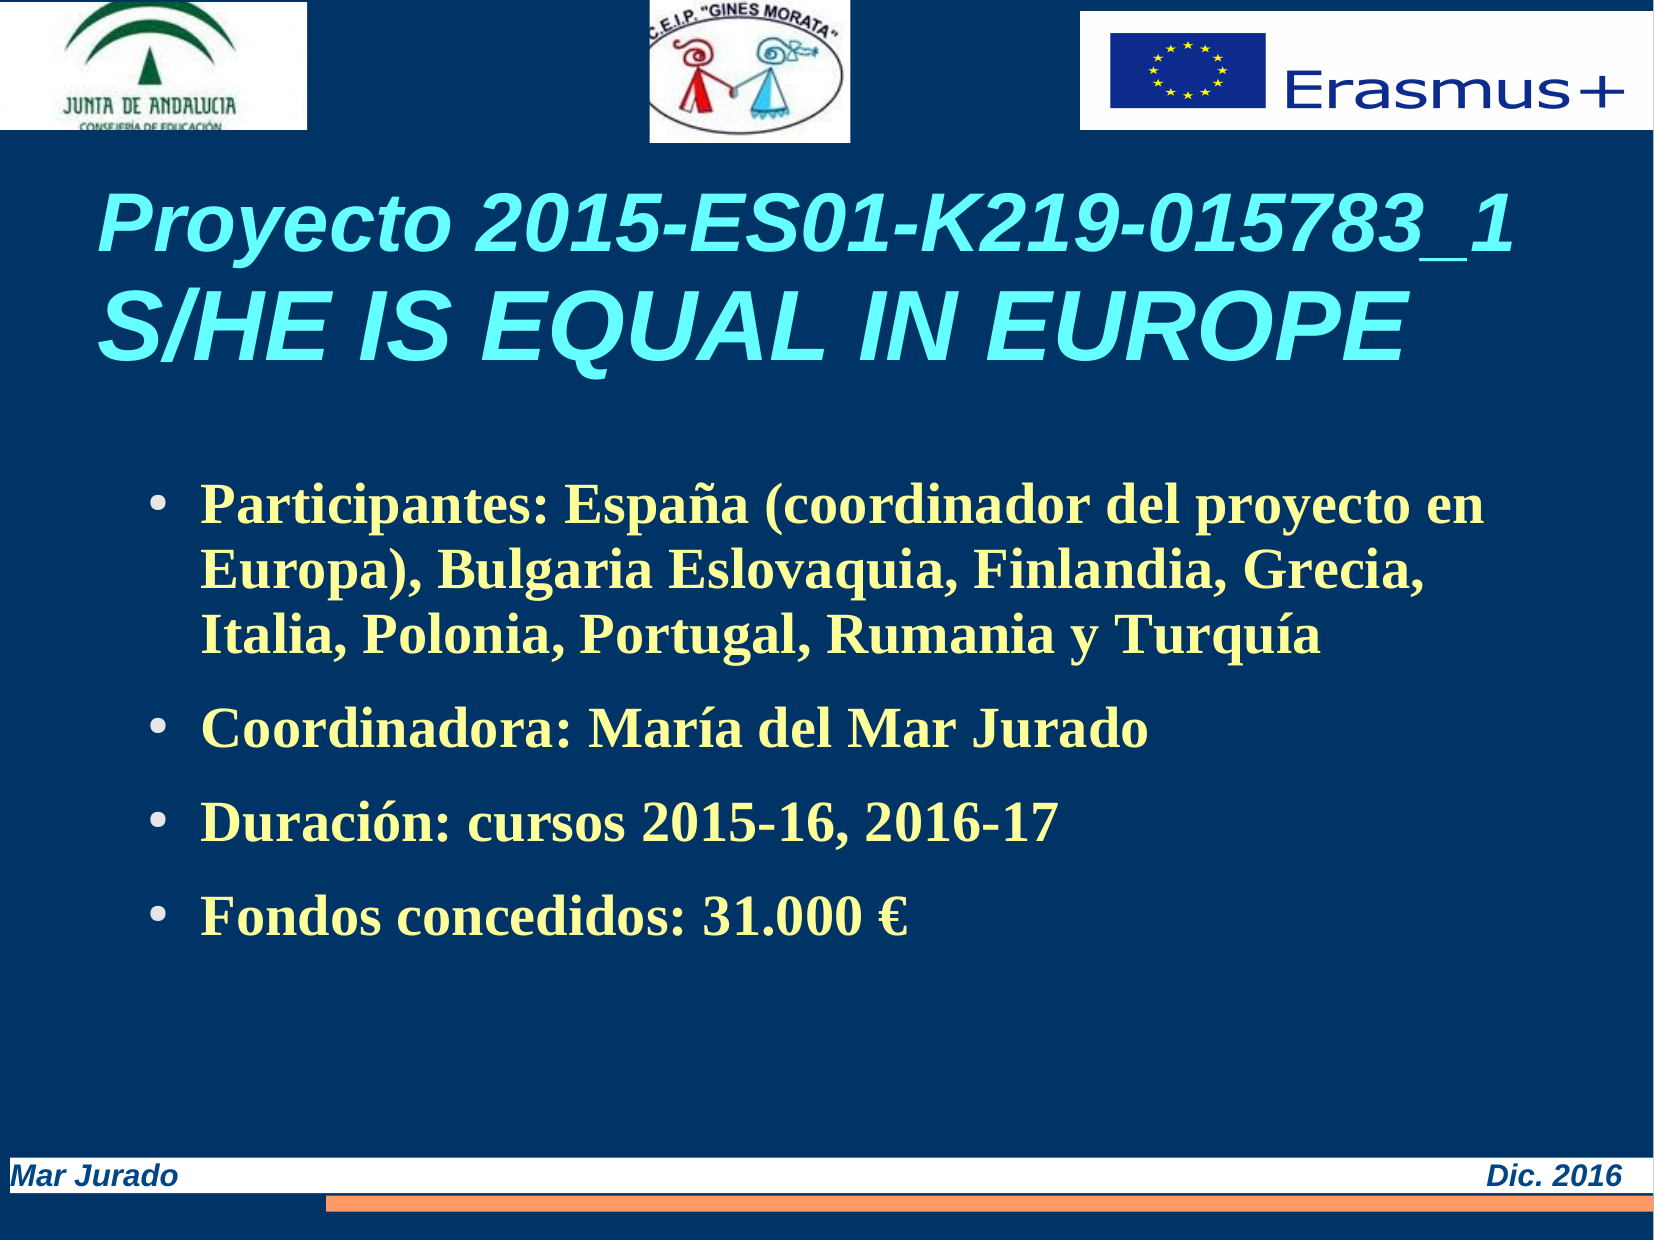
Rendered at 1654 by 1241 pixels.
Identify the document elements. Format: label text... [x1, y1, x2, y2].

picture [1080, 11, 1654, 130]
title Proyecto 2015-ES01-K219-015783_1 S/HE IS EQUAL IN EUROPE [97, 129, 1619, 521]
list [0, 2, 308, 130]
title Mar Jurado Dic. 2016 [10, 1157, 1654, 1194]
list Participantes: España (coordinador del proyecto en Europa), Bulgaria Eslovaquia, Finlandia, Grecia, Italia, Polonia, Portugal, Rumania y Turquía Coordinadora: María del Mar Jurado Duración: cursos 2015-16, 2016-17 Fondos concedidos: 31.000 € [129, 377, 1569, 1157]
list [649, 0, 851, 143]
